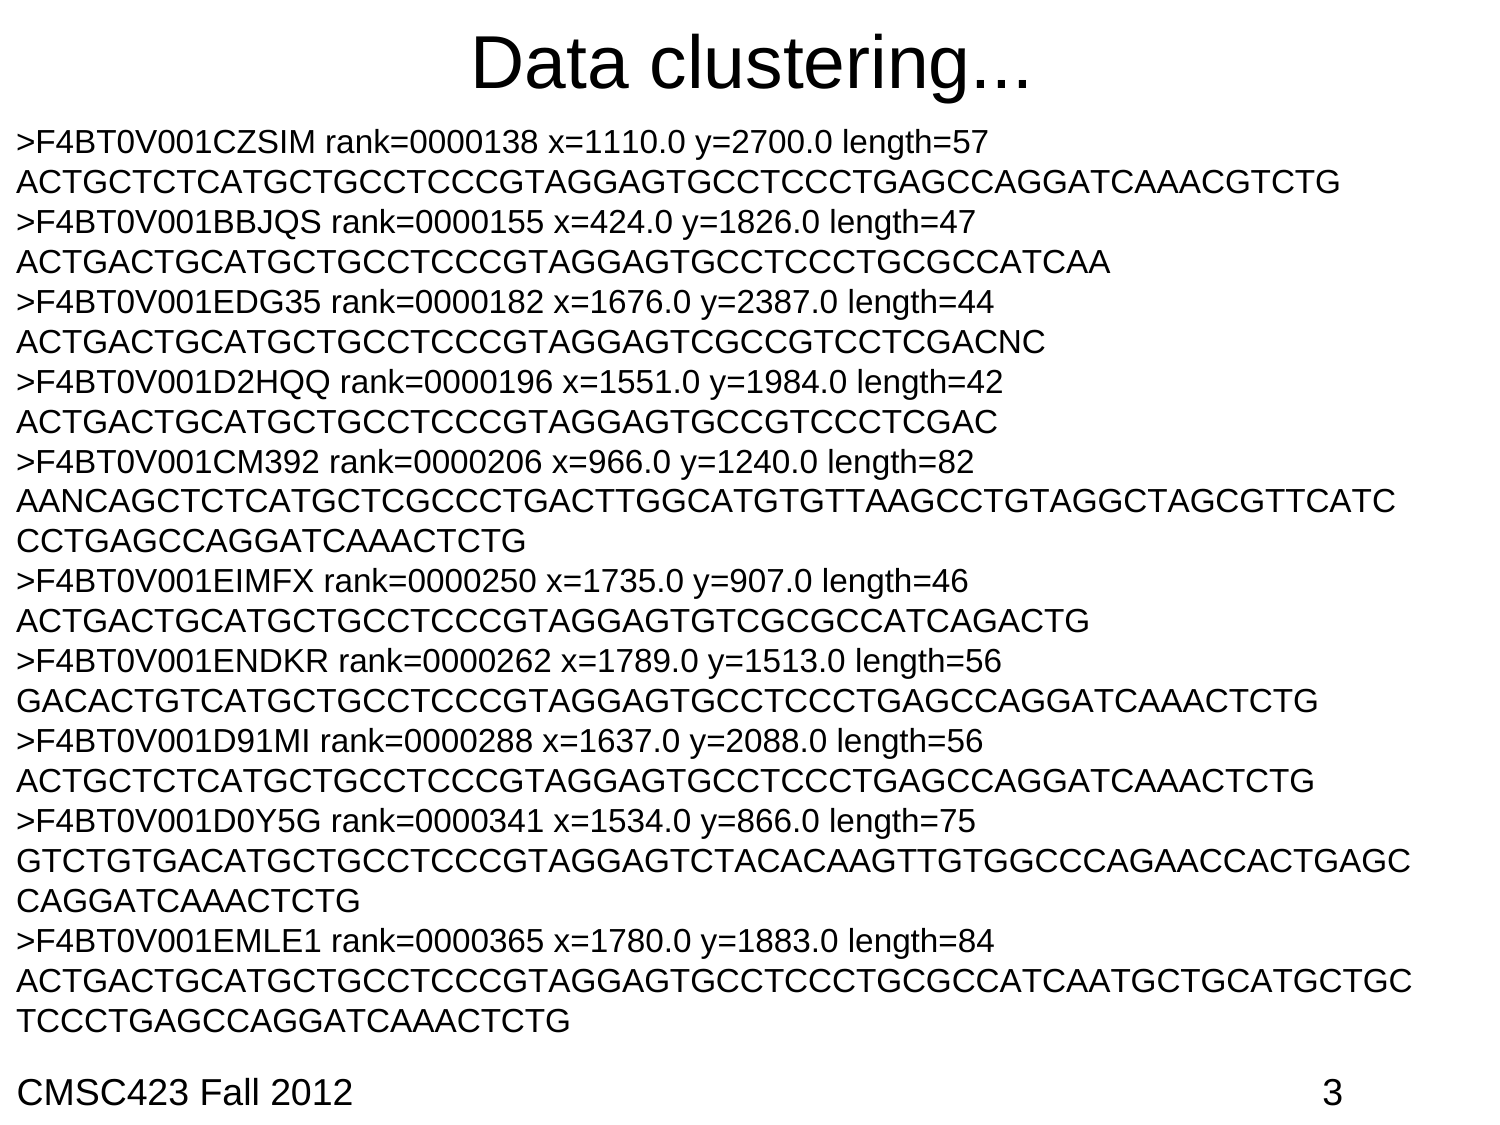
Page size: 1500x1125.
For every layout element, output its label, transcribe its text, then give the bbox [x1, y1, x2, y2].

title Data clustering... [19, 17, 1485, 108]
text_box >F4BT0V001CZSIM rank=0000138 x=1110.0 y=2700.0 length=57 ACTGCTCTCATGCTGCCTCCCGTAGGAGTGCCTCCCTGAGCCAGGATCAAACGTCTG >F4BT0V001BBJQS rank=0000155 x=424.0 y=1826.0 length=47 ACTGACTGCATGCTGCCTCCCGTAGGAGTGCCTCCCTGCGCCATCAA >F4BT0V001EDG35 rank=0000182 x=1676.0 y=2387.0 length=44 ACTGACTGCATGCTGCCTCCCGTAGGAGTCGCCGTCCTCGACNC >F4BT0V001D2HQQ rank=0000196 x=1551.0 y=1984.0 length=42 ACTGACTGCATGCTGCCTCCCGTAGGAGTGCCGTCCCTCGAC >F4BT0V001CM392 rank=0000206 x=966.0 y=1240.0 length=82 AANCAGCTCTCATGCTCGCCCTGACTTGGCATGTGTTAAGCCTGTAGGCTAGCGTTCATC CCTGAGCCAGGATCAAACTCTG >F4BT0V001EIMFX rank=0000250 x=1735.0 y=907.0 length=46 ACTGACTGCATGCTGCCTCCCGTAGGAGTGTCGCGCCATCAGACTG >F4BT0V001ENDKR rank=0000262 x=1789.0 y=1513.0 length=56 GACACTGTCATGCTGCCTCCCGTAGGAGTGCCTCCCTGAGCCAGGATCAAACTCTG >F4BT0V001D91MI rank=0000288 x=1637.0 y=2088.0 length=56 ACTGCTCTCATGCTGCCTCCCGTAGGAGTGCCTCCCTGAGCCAGGATCAAACTCTG >F4BT0V001D0Y5G rank=0000341 x=1534.0 y=866.0 length=75 GTCTGTGACATGCTGCCTCCCGTAGGAGTCTACACAAGTTGTGGCCCAGAACCACTGAGC CAGGATCAAACTCTG >F4BT0V001EMLE1 rank=0000365 x=1780.0 y=1883.0 length=84 ACTGACTGCATGCTGCCTCCCGTAGGAGTGCCTCCCTGCGCCATCAATGCTGCATGCTGC TCCCTGAGCCAGGATCAAACTCTG [1, 113, 1500, 1125]
